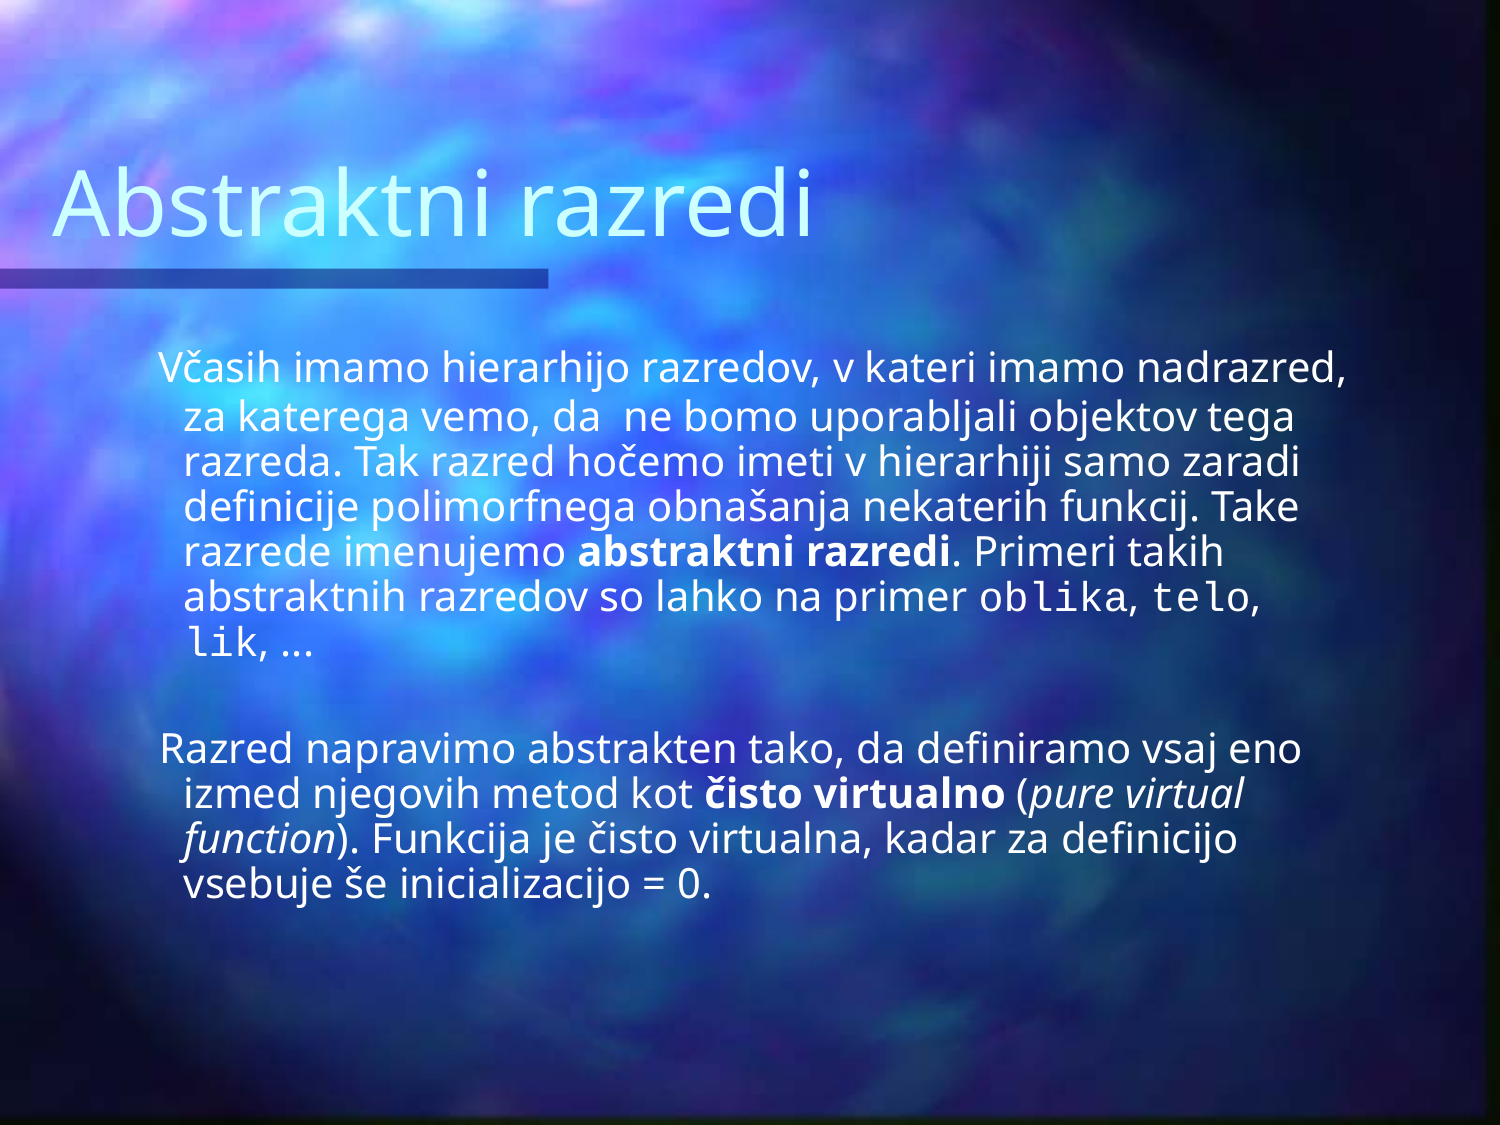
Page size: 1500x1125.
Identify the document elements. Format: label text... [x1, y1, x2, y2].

list Včasih imamo hierarhijo razredov, v kateri imamo nadrazred, za katerega vemo, da ne bomo uporabljali objektov tega razreda. Tak razred hočemo imeti v hierarhiji samo zaradi definicije polimorfnega obnašanja nekaterih funkcij. Take razrede imenujemo abstraktni razredi. Primeri takih abstraktnih razredov so lahko na primer oblika, telo, lik, ... Razred napravimo abstrakten tako, da definiramo vsaj eno izmed njegovih metod kot čisto virtualno (pure virtual function). Funkcija je čisto virtualna, kadar za definicijo vsebuje še inicializacijo = 0. [112, 324, 1388, 1000]
picture [0, 0, 1500, 1125]
title Abstraktni razredi [37, 75, 1313, 263]
